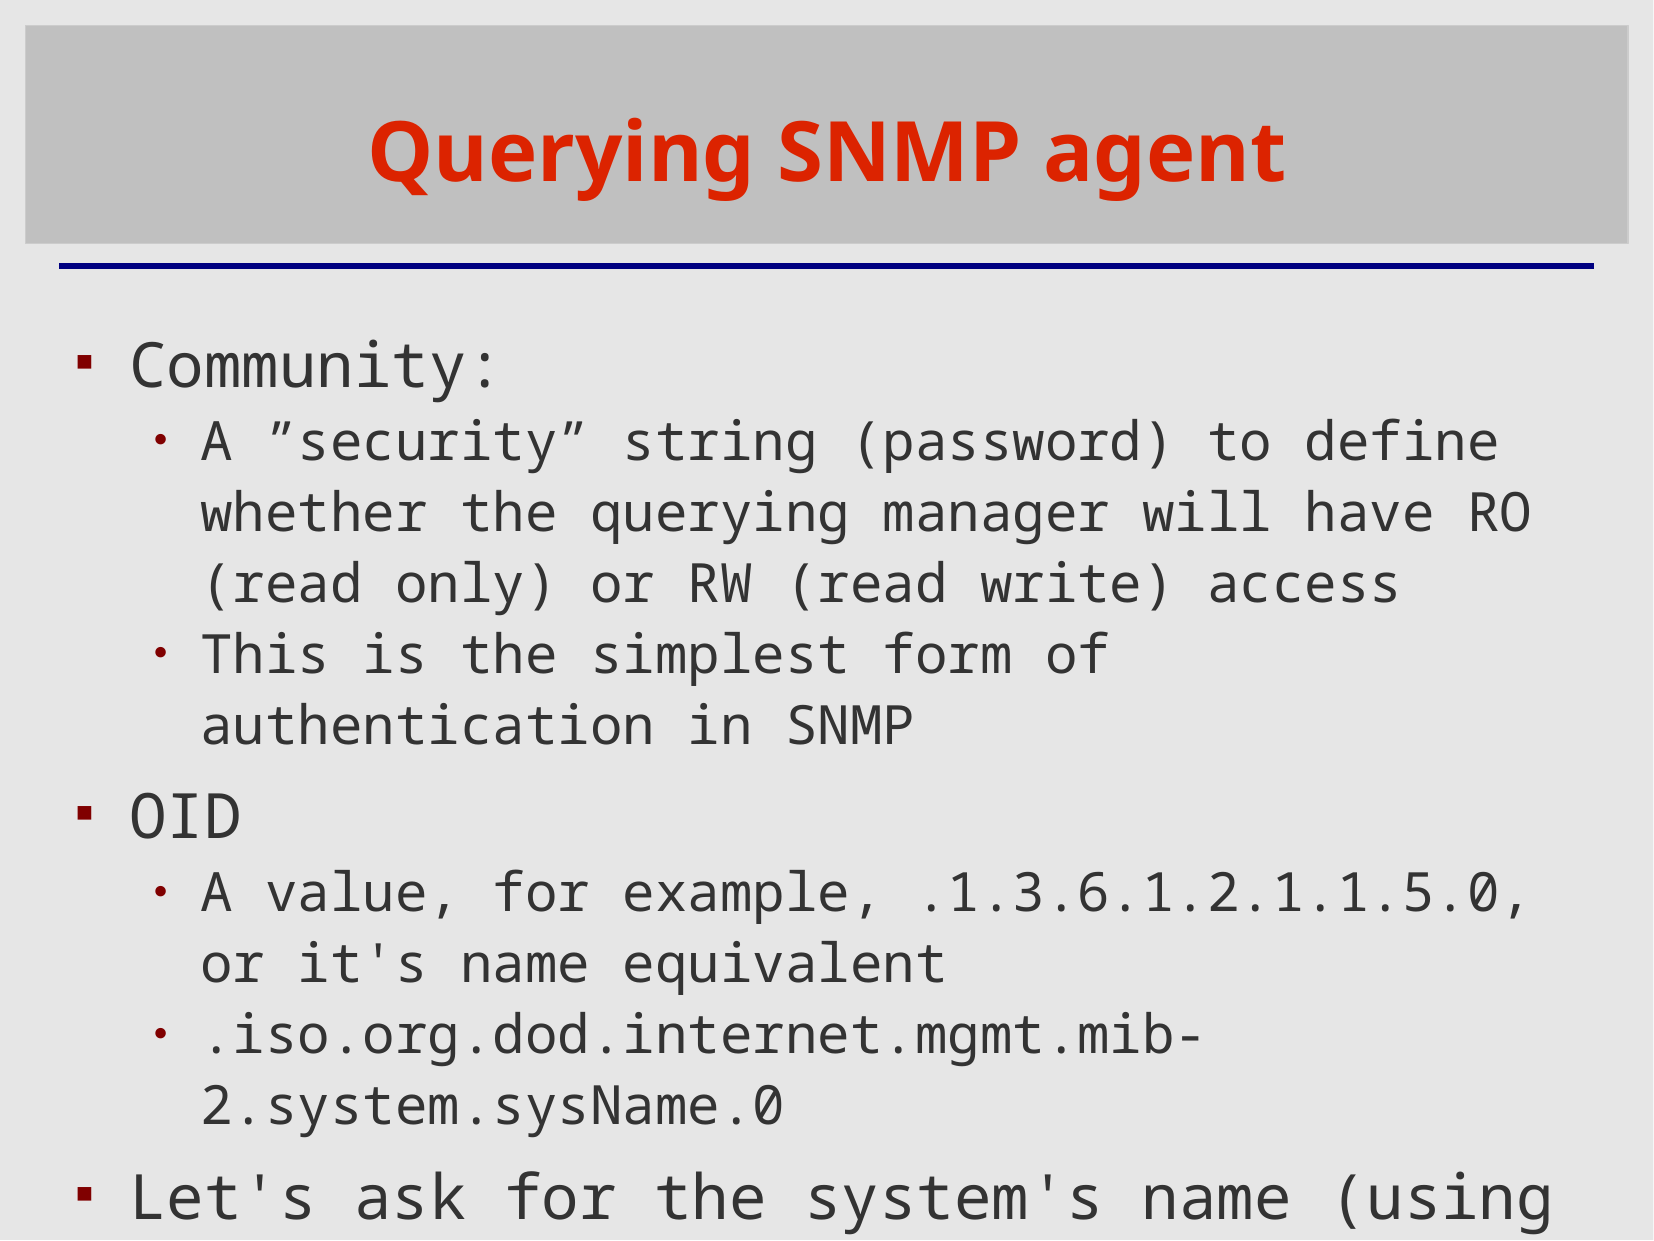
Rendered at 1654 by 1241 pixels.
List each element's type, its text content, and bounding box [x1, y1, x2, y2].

title Querying SNMP agent [121, 46, 1534, 253]
list Community: A ”security” string (password) to define whether the querying manager will have RO (read only) or RW (read write) access This is the simplest form of authentication in SNMP OID A value, for example, .1.3.6.1.2.1.1.5.0, or it's name equivalent .iso.org.dod.internet.mgmt.mib-2.system.sysName.0 Let's ask for the system's name (using the OID above) Why the .0 ? What do you notice ? [59, 322, 1594, 1241]
